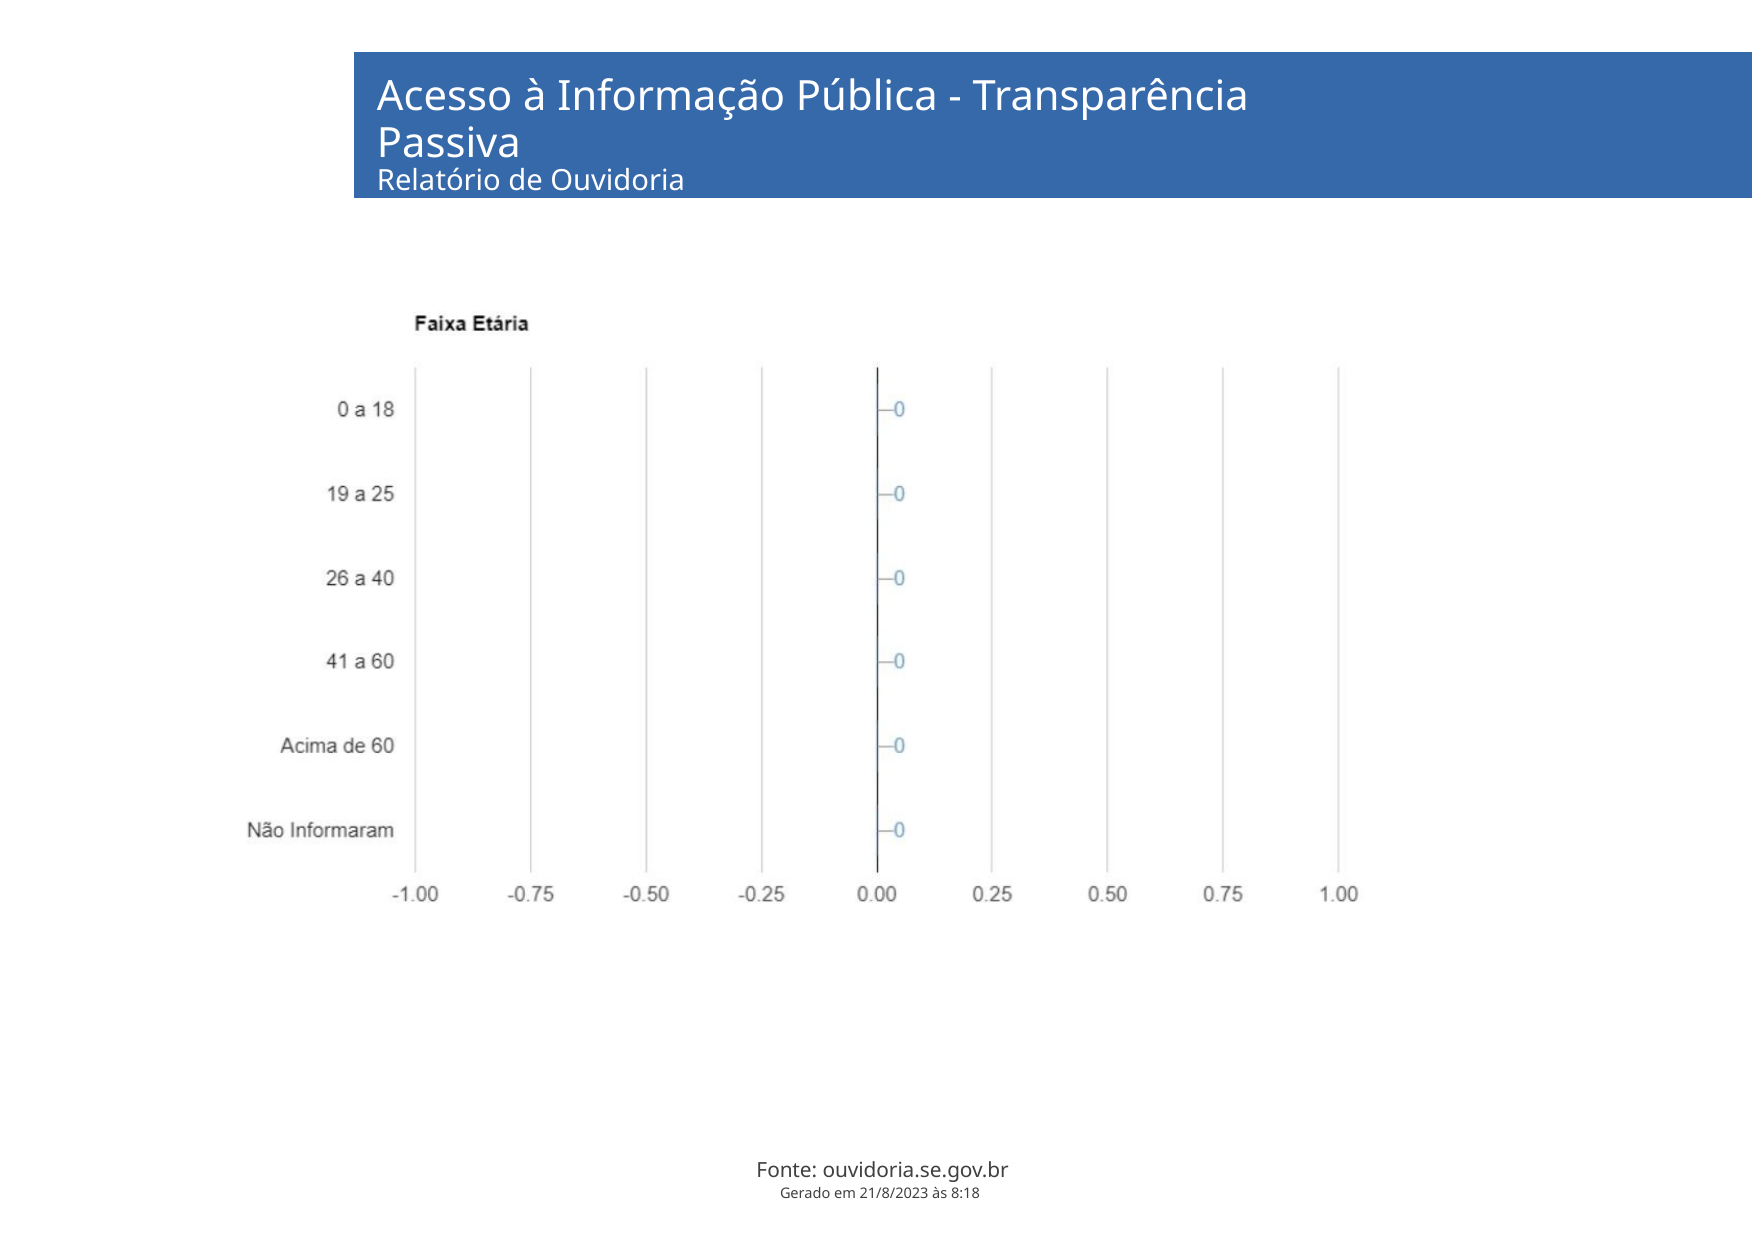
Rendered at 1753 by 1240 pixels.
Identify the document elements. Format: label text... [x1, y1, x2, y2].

text_box [155, 211, 1599, 1028]
text_box Fonte: ouvidoria.se.gov.br [756, 1158, 1023, 1182]
text_box Acesso à Informação Pública - Transparência Passiva Relatório de Ouvidoria EMSETUR - Julho a Julho de 2023 [376, 72, 1403, 228]
text_box [354, 52, 1752, 198]
text_box Gerado em 21/8/2023 às 8:18 [780, 1184, 999, 1202]
